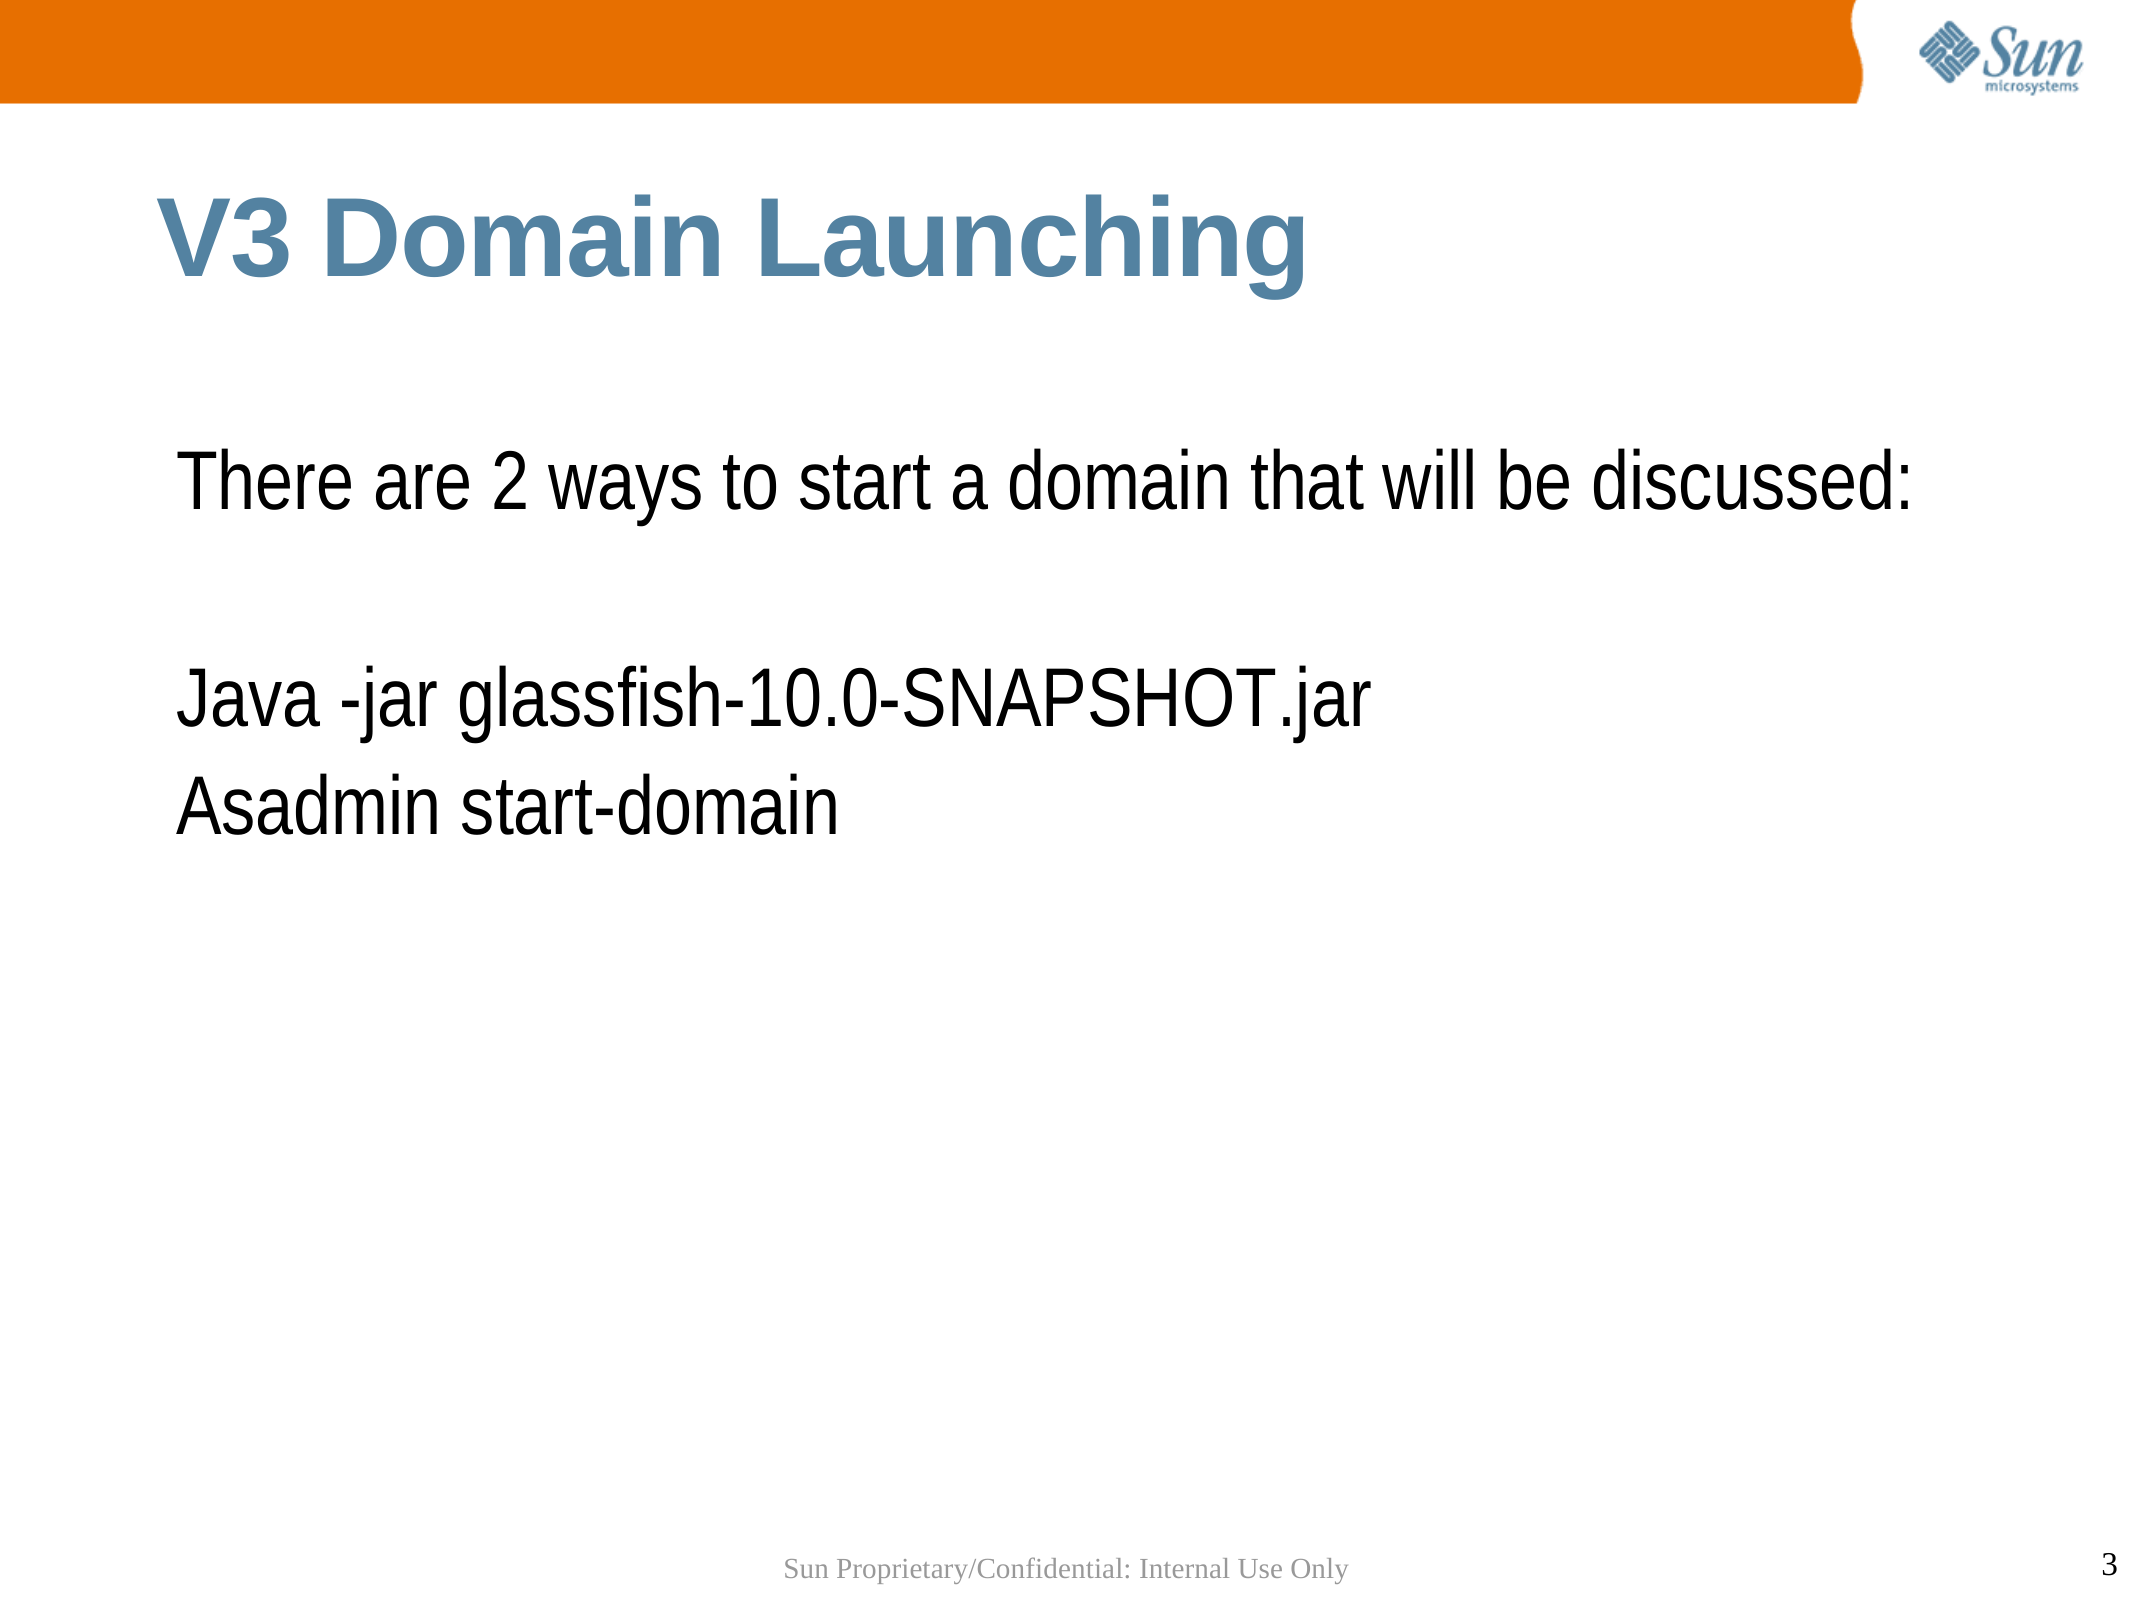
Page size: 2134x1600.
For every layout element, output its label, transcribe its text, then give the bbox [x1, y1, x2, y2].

picture [0, 0, 2134, 107]
list There are 2 ways to start a domain that will be discussed: Java -jar glassfish-10.0-SNAPSHOT.jar Asadmin start-domain [156, 444, 1979, 1382]
title V3 Domain Launching [156, 185, 1979, 421]
